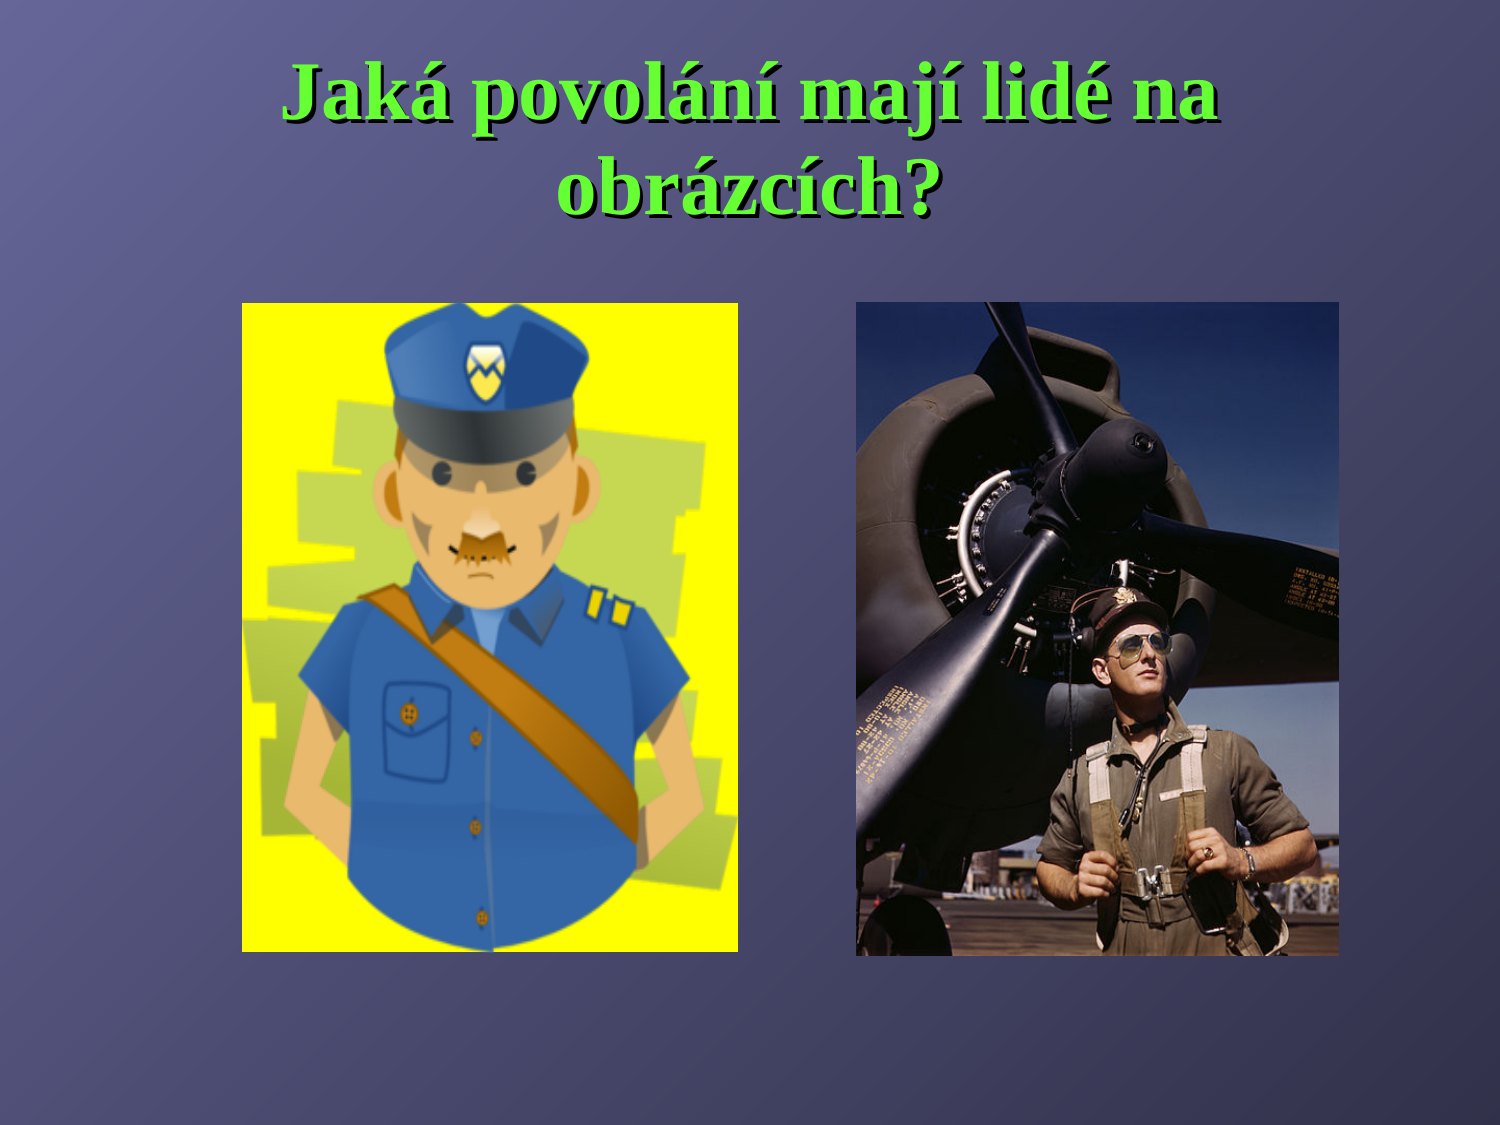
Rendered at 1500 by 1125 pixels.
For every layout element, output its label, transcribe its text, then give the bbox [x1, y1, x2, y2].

picture [242, 302, 739, 953]
title Jaká povolání mají lidé na obrázcích? [75, 25, 1425, 252]
picture [856, 302, 1339, 956]
